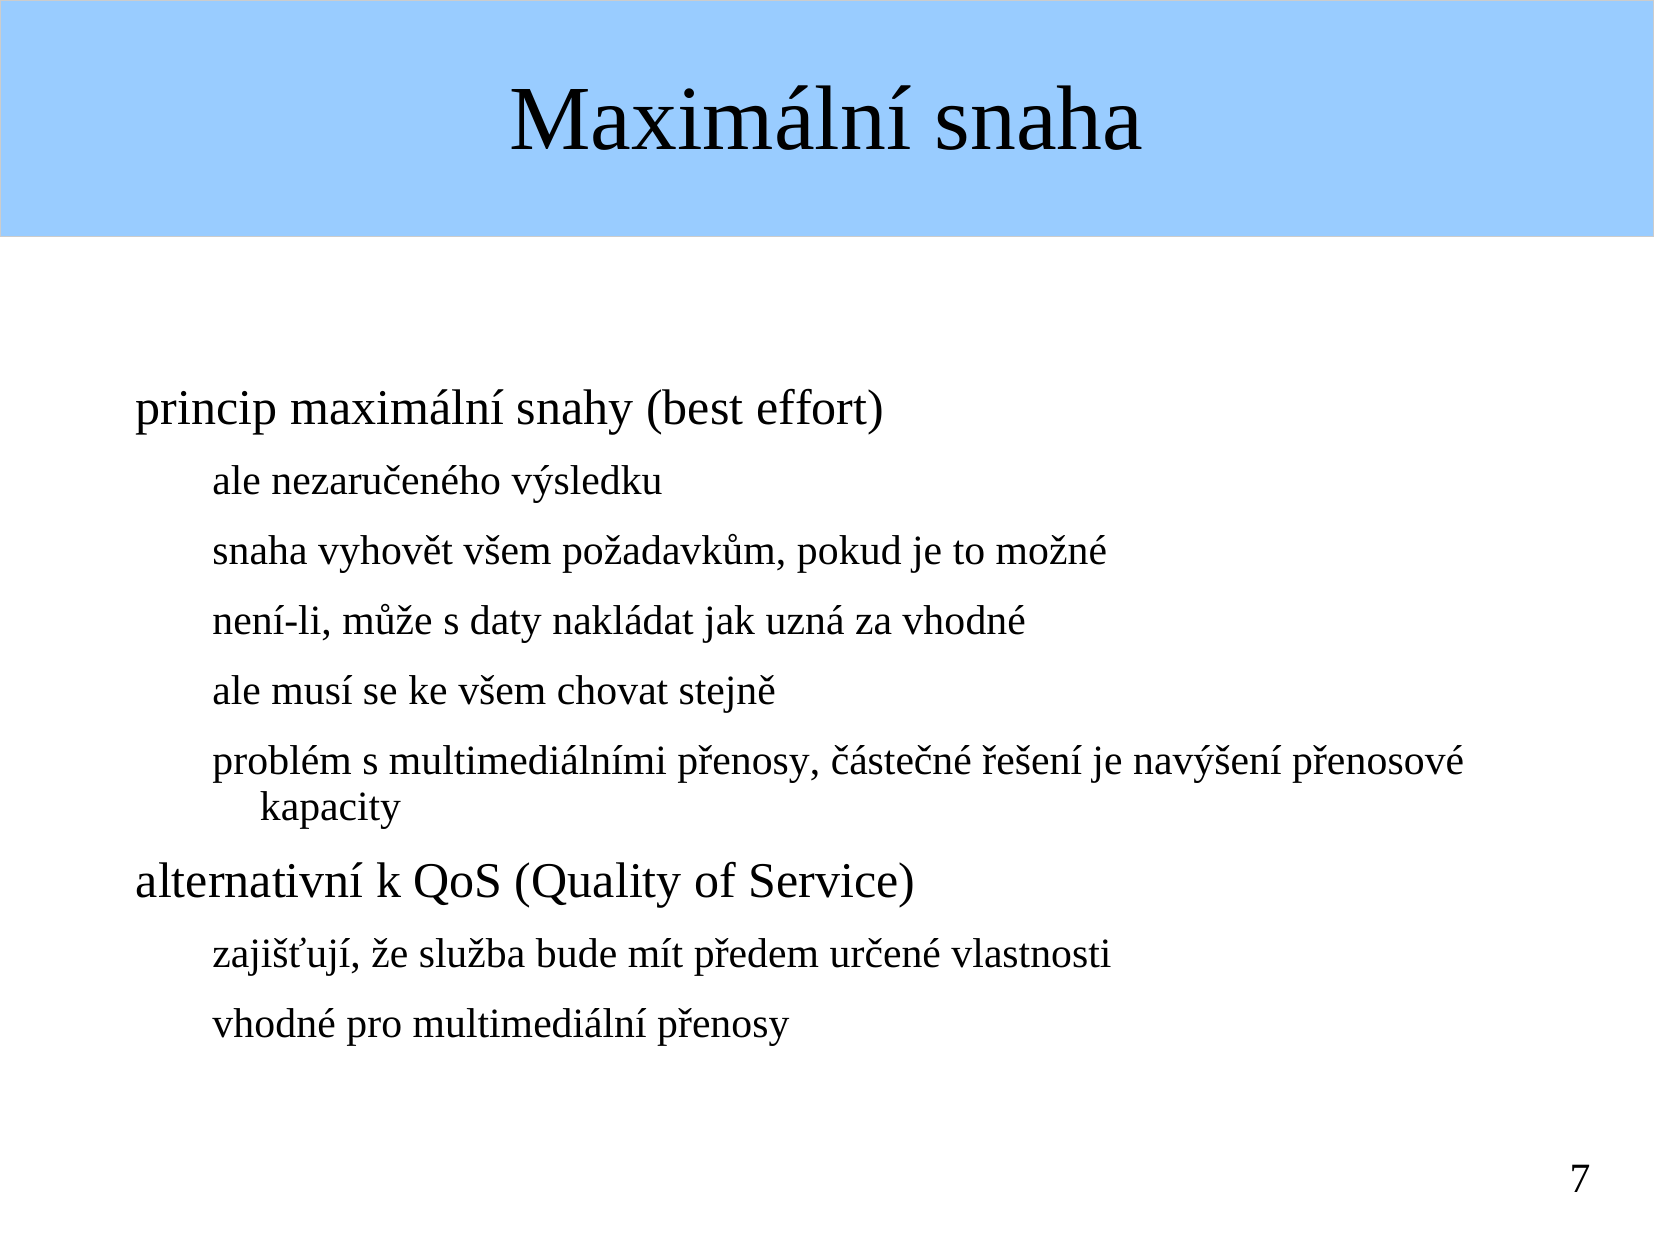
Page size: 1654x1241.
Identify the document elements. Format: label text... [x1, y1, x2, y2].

list princip maximální snahy (best effort) ale nezaručeného výsledku snaha vyhovět všem požadavkům, pokud je to možné není-li, může s daty nakládat jak uzná za vhodné ale musí se ke všem chovat stejně problém s multimediálními přenosy, částečné řešení je navýšení přenosové kapacity alternativní k QoS (Quality of Service) zajišťují, že služba bude mít předem určené vlastnosti vhodné pro multimediální přenosy [118, 380, 1536, 1047]
title Maximální snaha [0, 0, 1654, 237]
